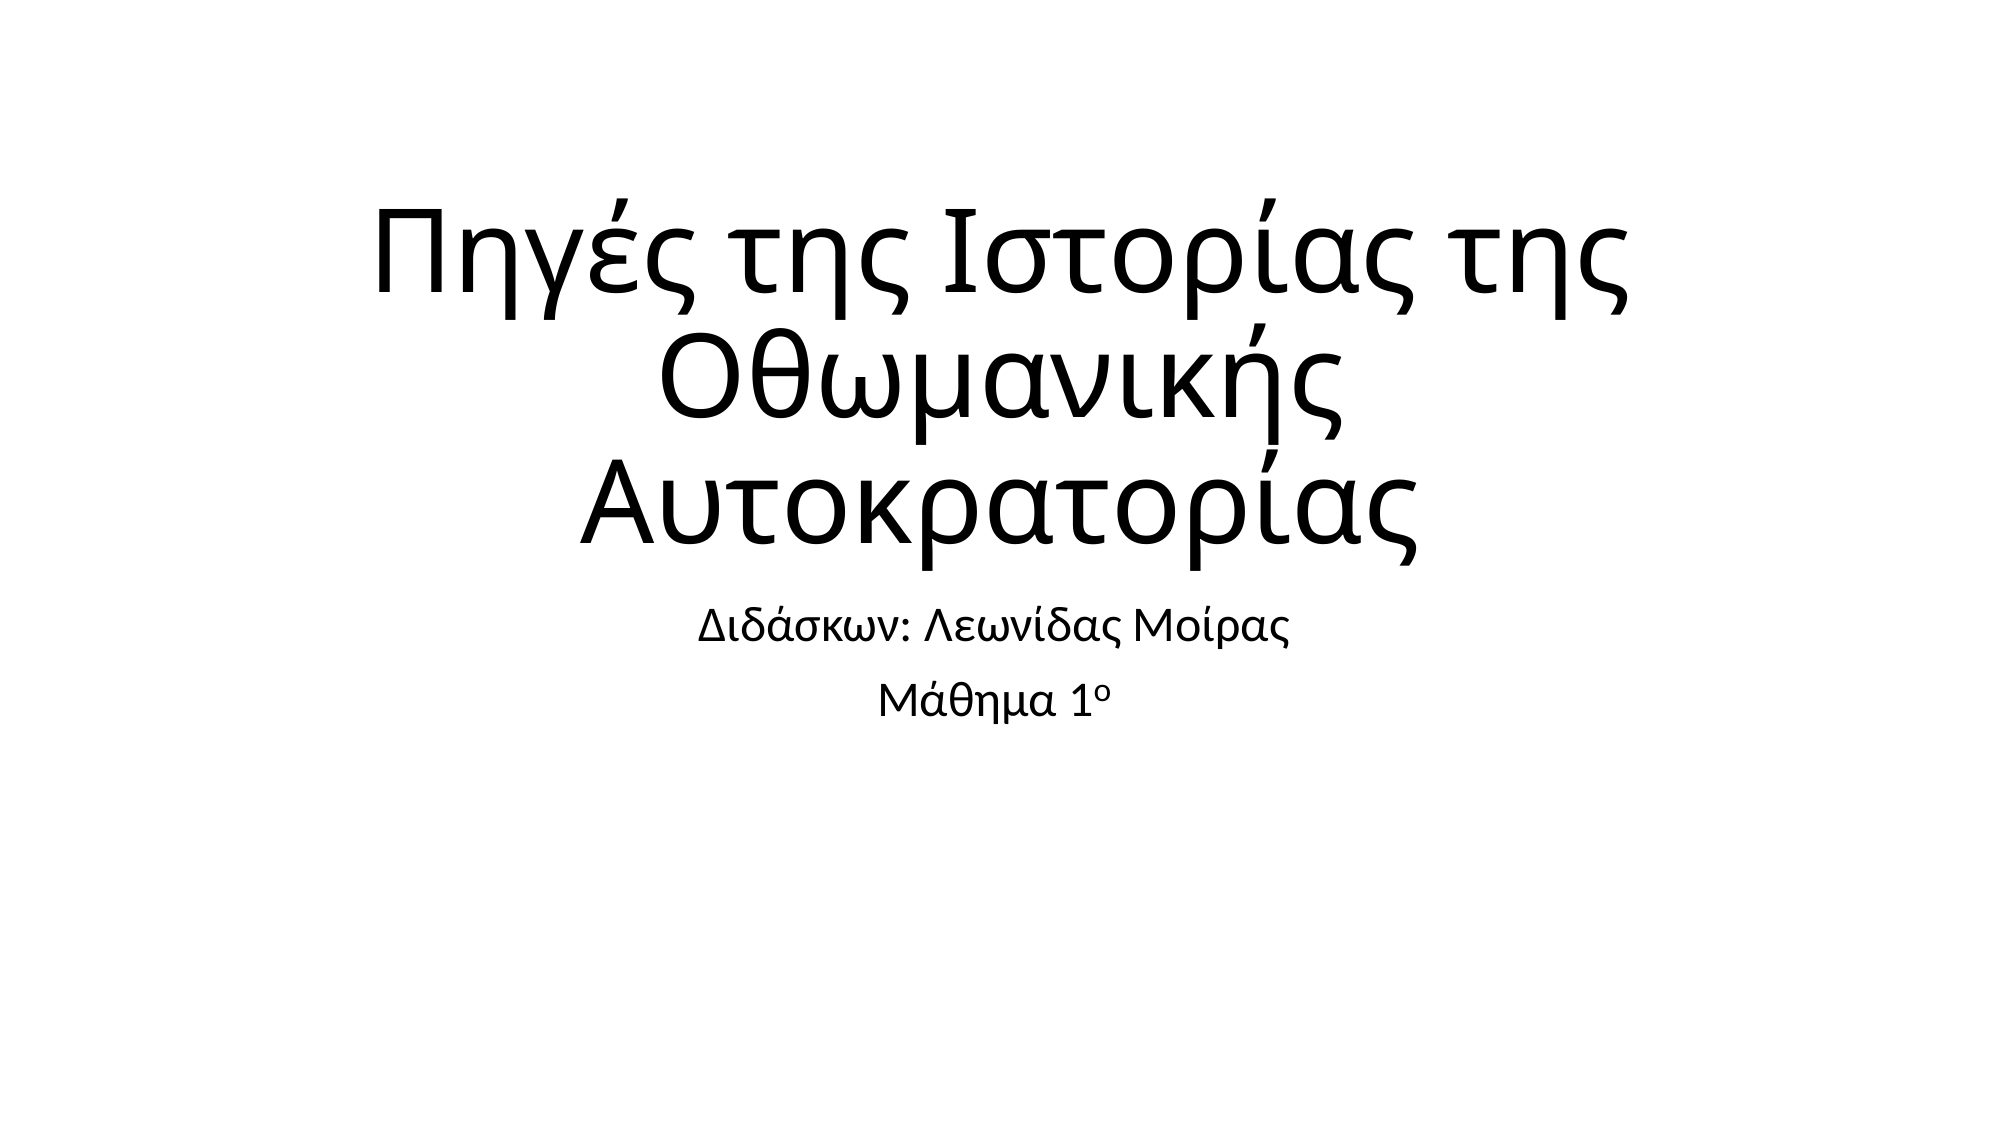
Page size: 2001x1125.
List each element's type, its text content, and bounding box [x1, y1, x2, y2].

subtitle Διδάσκων: Λεωνίδας Μοίρας Μάθημα 1ο [249, 590, 1750, 863]
title Πηγές της Ιστορίας της Οθωμανικής Αυτοκρατορίας [249, 184, 1750, 576]
